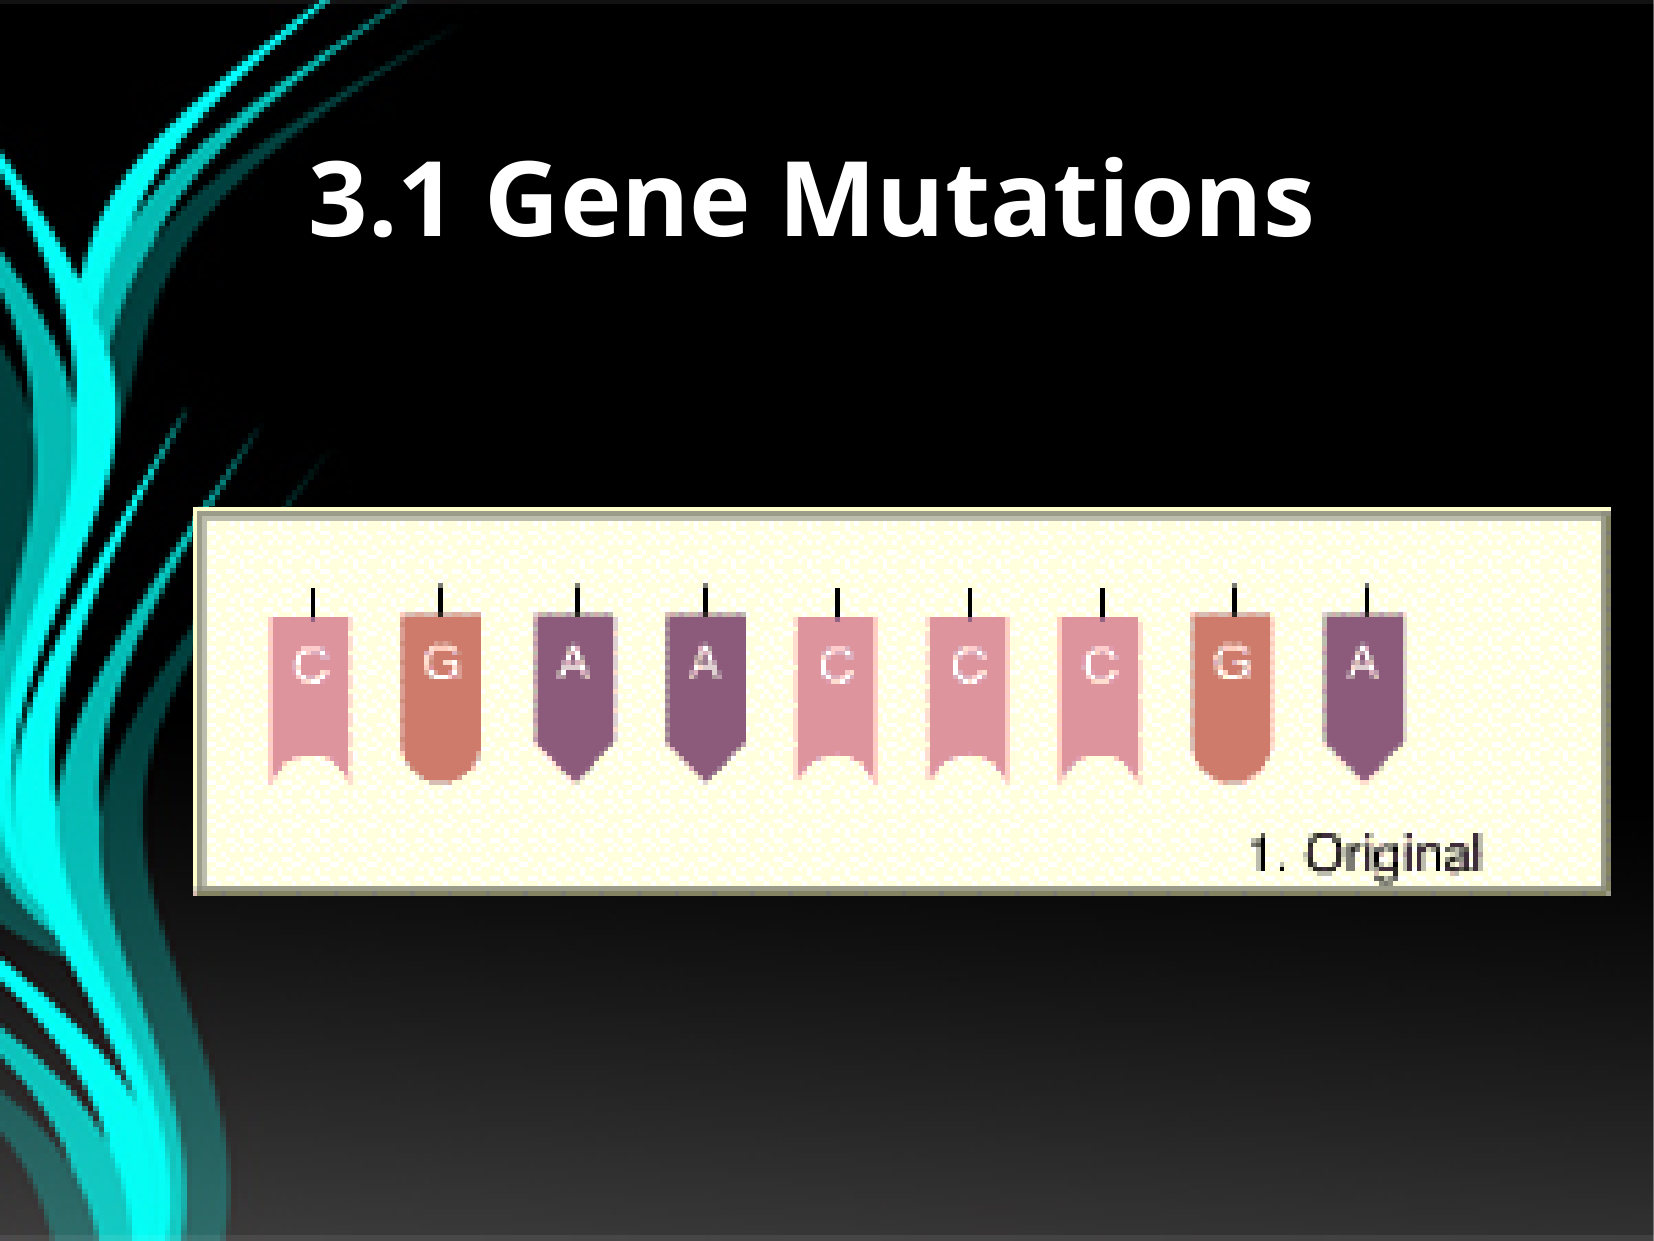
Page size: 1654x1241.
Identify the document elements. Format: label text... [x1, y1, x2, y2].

title 3.1 Gene Mutations [118, 119, 1506, 273]
picture [0, 0, 1654, 1241]
